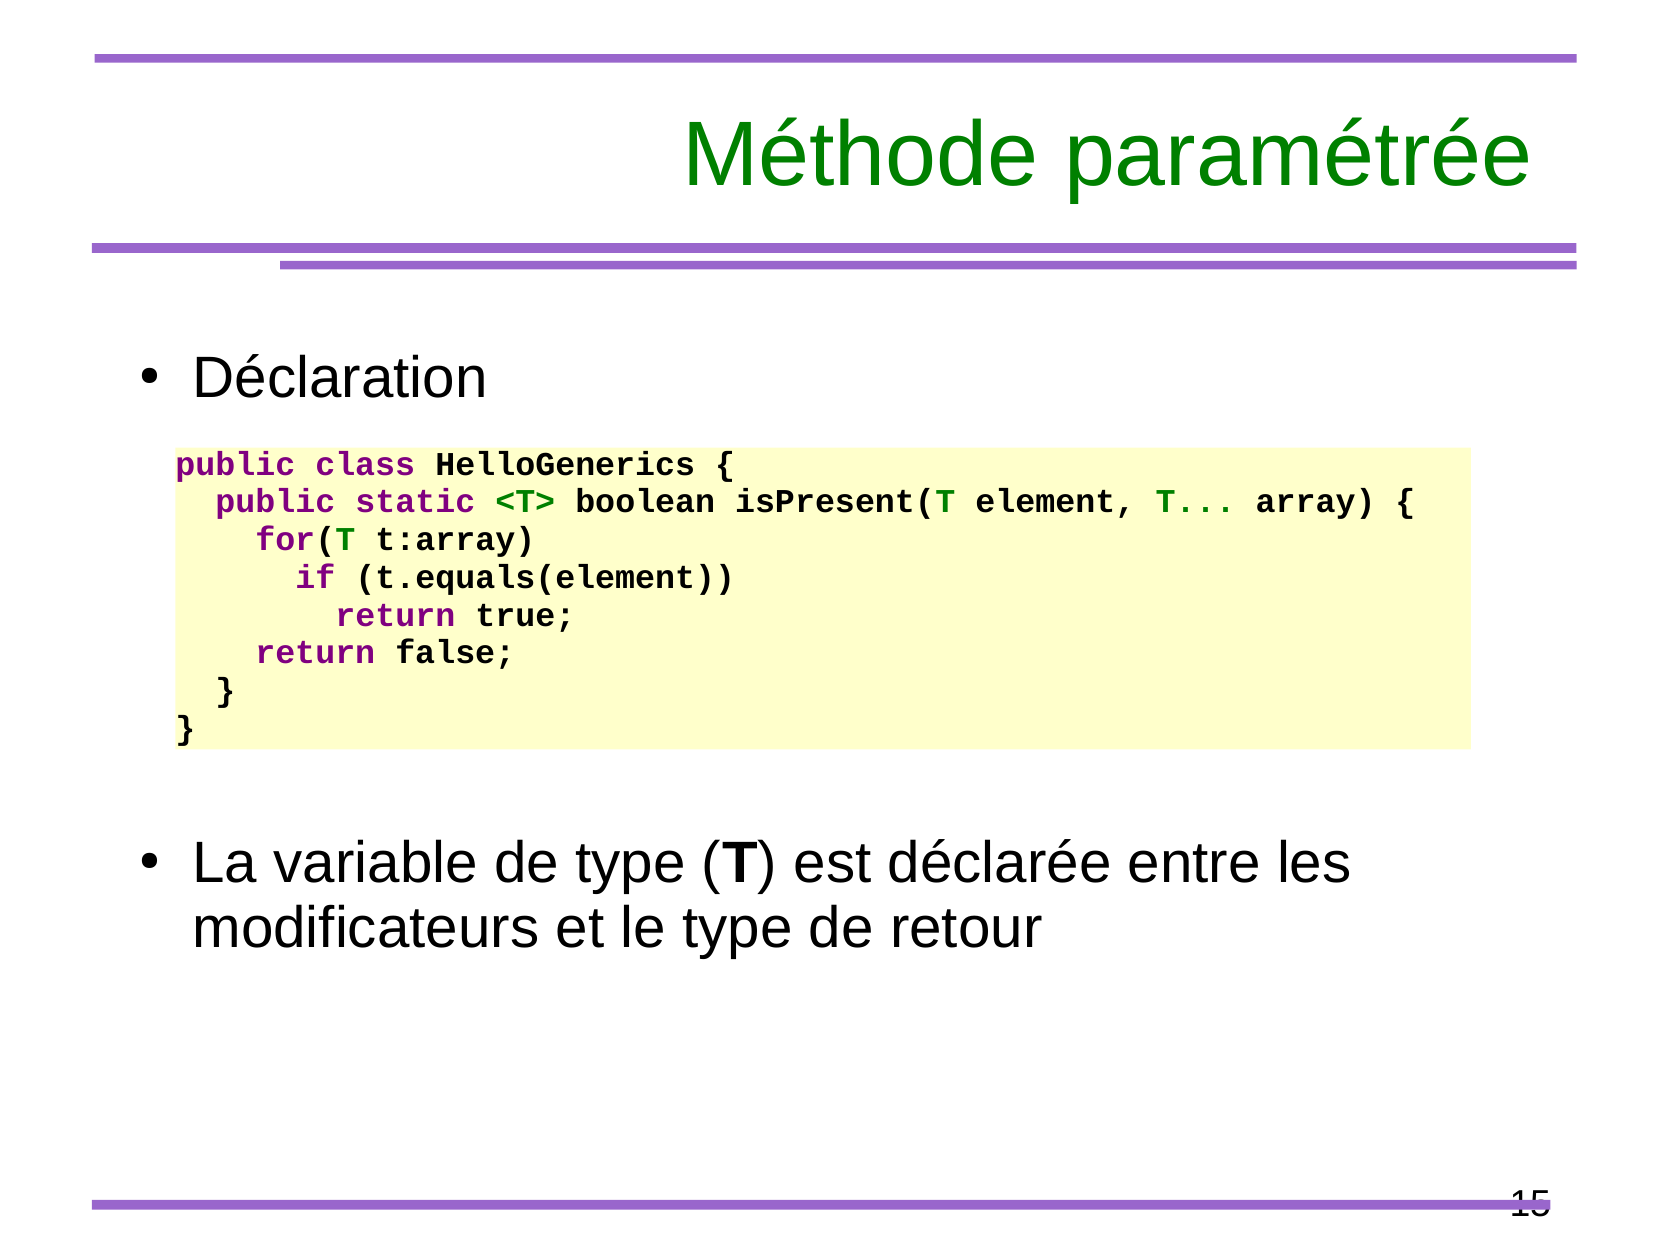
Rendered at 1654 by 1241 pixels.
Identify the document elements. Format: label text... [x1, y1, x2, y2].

list Déclaration La variable de type (T) est déclarée entre les modificateurs et le type de retour [121, 344, 1534, 966]
title Méthode paramétrée [121, 49, 1534, 257]
text_box public class HelloGenerics { public static <T> boolean isPresent(T element, T... array) { for(T t:array) if (t.equals(element)) return true; return false; } } [175, 447, 1471, 750]
